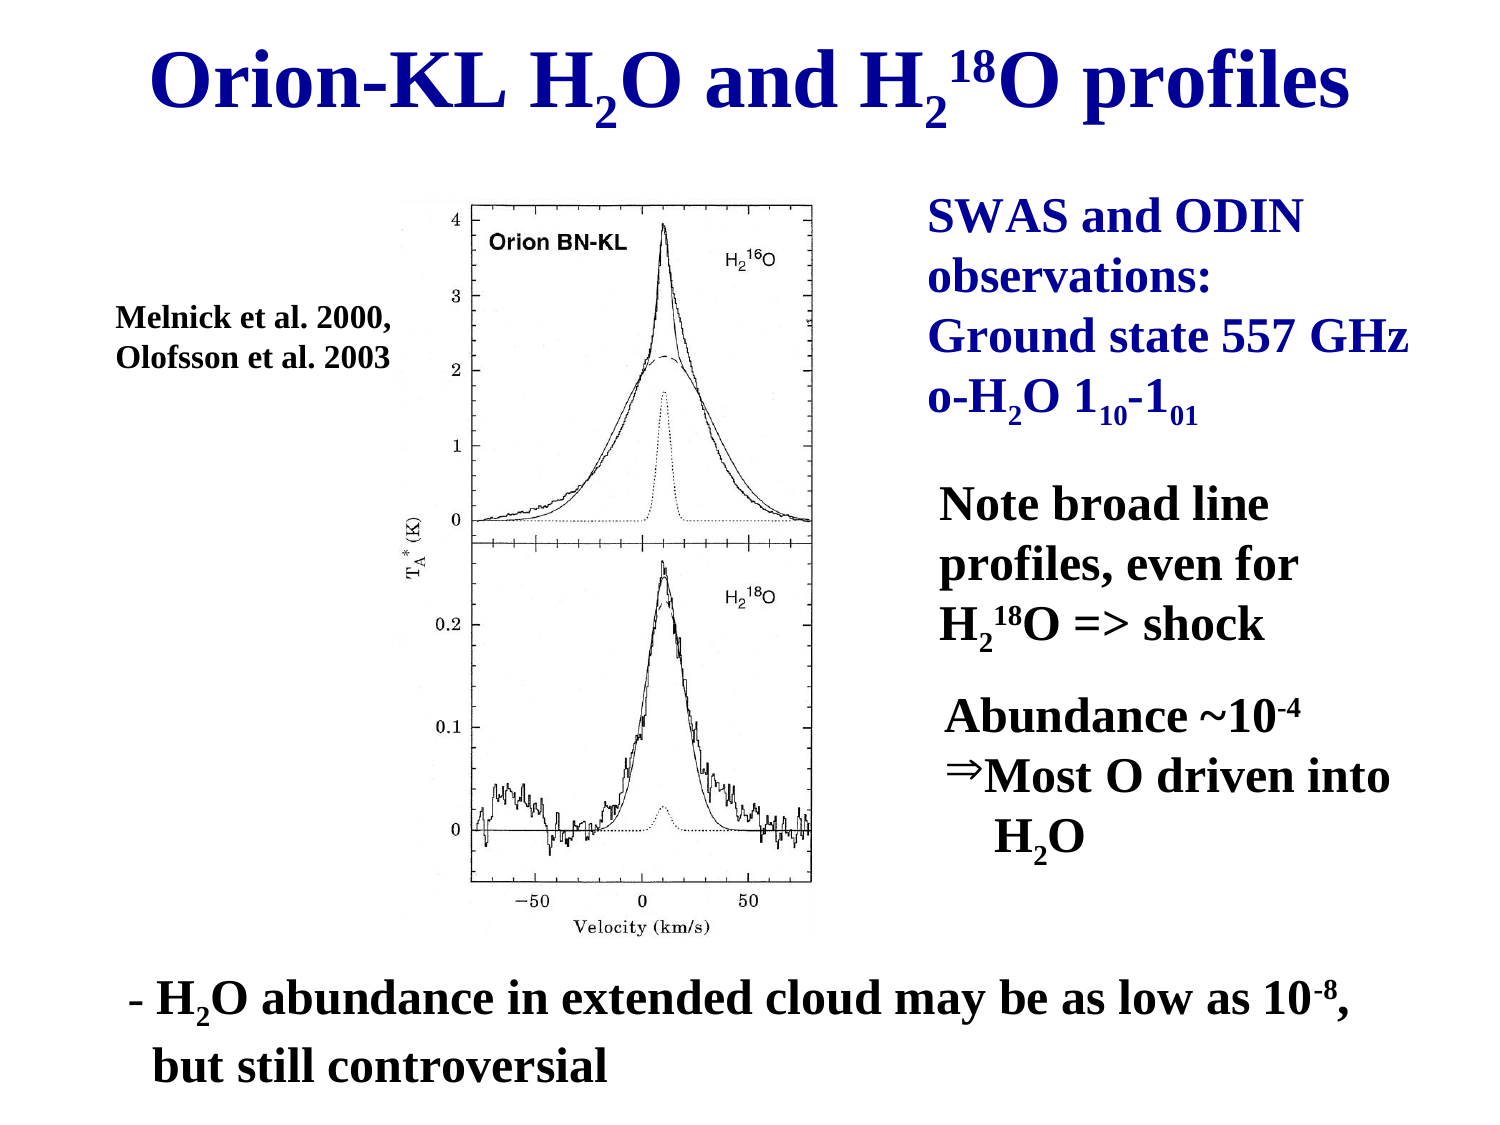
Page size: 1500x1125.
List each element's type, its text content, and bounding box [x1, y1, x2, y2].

text_box Abundance ~10-4 Most O driven into H2O [929, 674, 1407, 879]
text_box Melnick et al. 2000, Olofsson et al. 2003 [100, 287, 407, 383]
text_box SWAS and ODIN observations: Ground state 557 GHz o-H2O 110-101 [912, 174, 1425, 439]
text_box H2O abundance in extended cloud may be as low as 10-8, but still controversial [112, 956, 1378, 1101]
title Orion-KL H2O and H218O profiles [112, 0, 1388, 175]
picture [399, 199, 815, 938]
text_box Note broad line profiles, even for H218O => shock [924, 462, 1376, 667]
